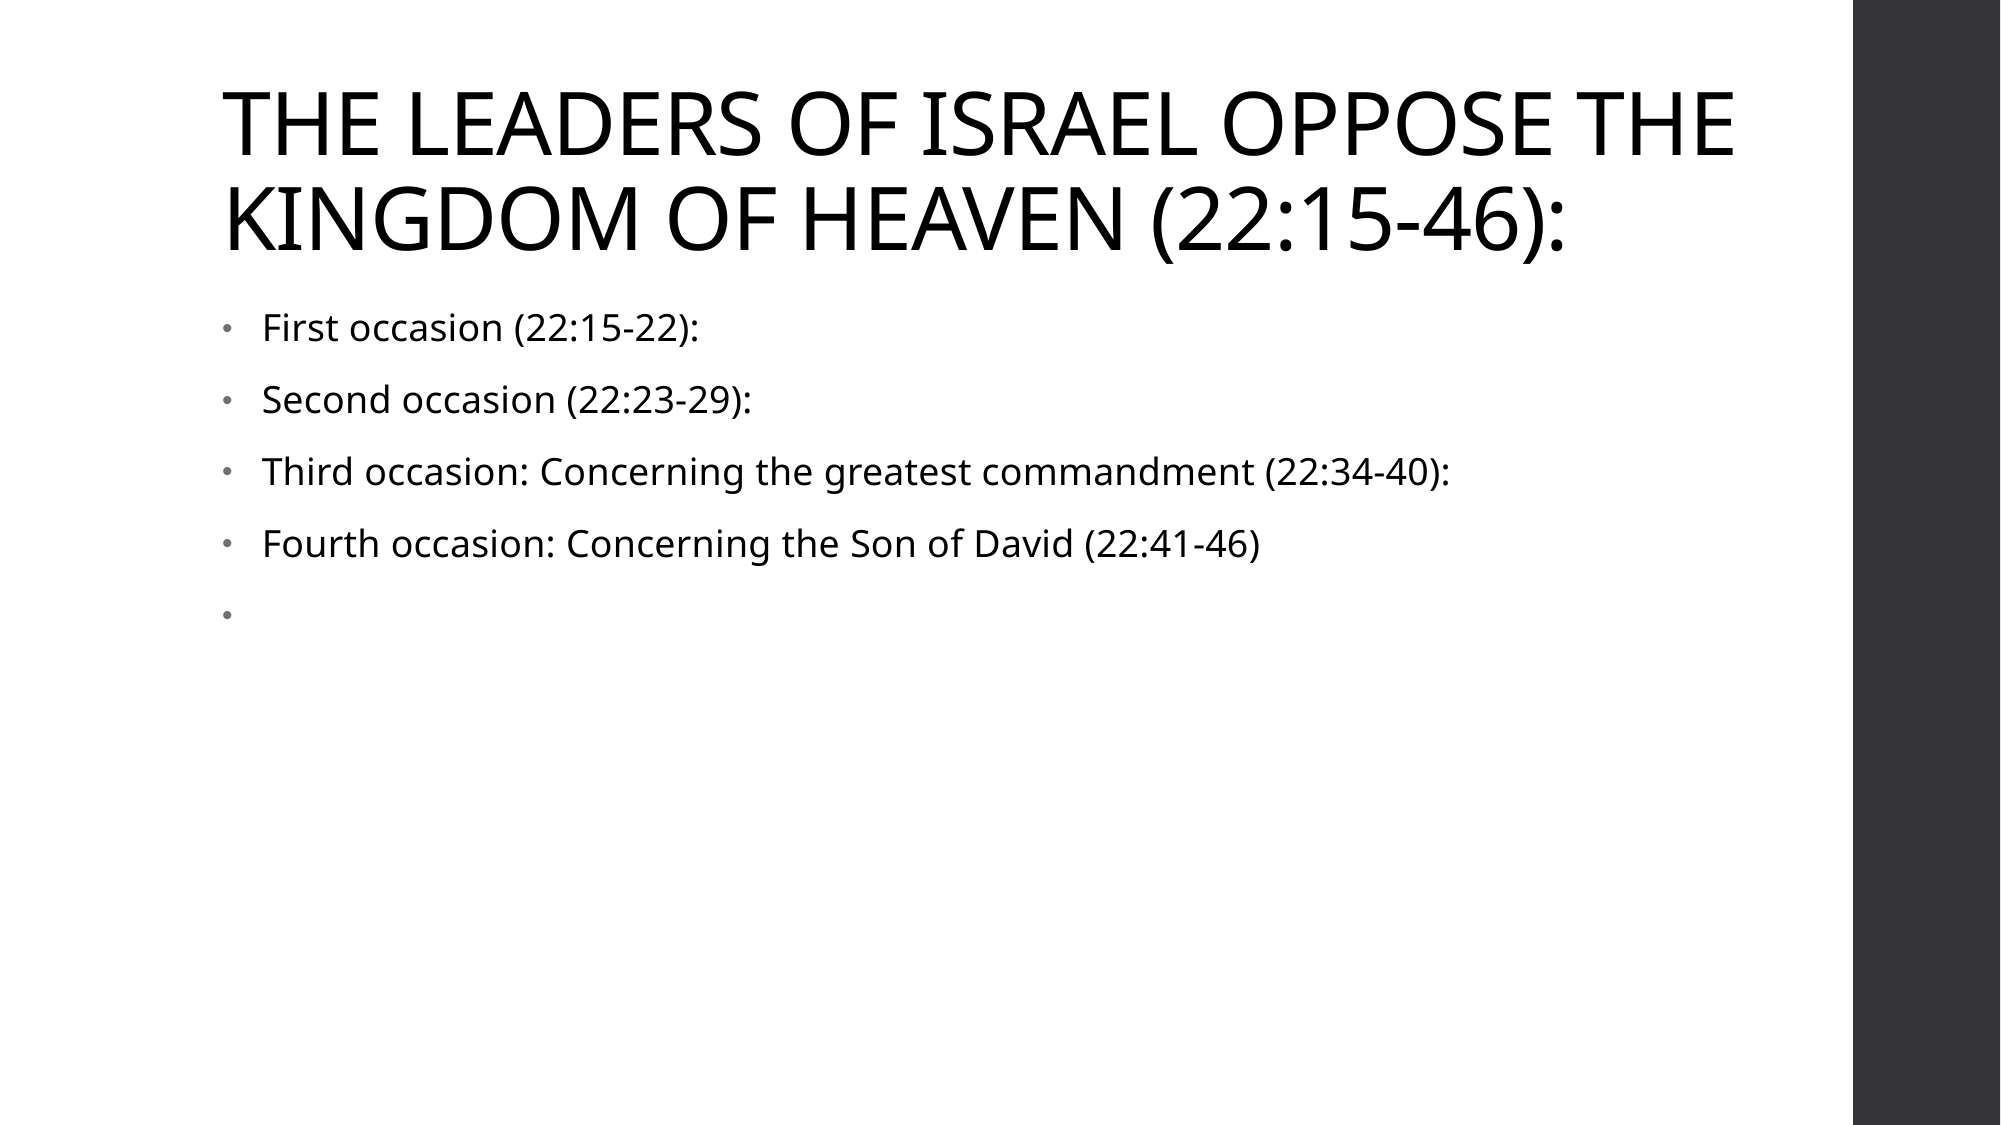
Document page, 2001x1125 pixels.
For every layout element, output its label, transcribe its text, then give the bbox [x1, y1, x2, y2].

title THE LEADERS OF ISRAEL OPPOSE THE KINGDOM OF HEAVEN (22:15-46): [206, 60, 1797, 278]
list First occasion (22:15-22): Second occasion (22:23-29): Third occasion: Concerning the greatest commandment (22:34-40): Fourth occasion: Concerning the Son of David (22:41-46) [206, 299, 1617, 1014]
